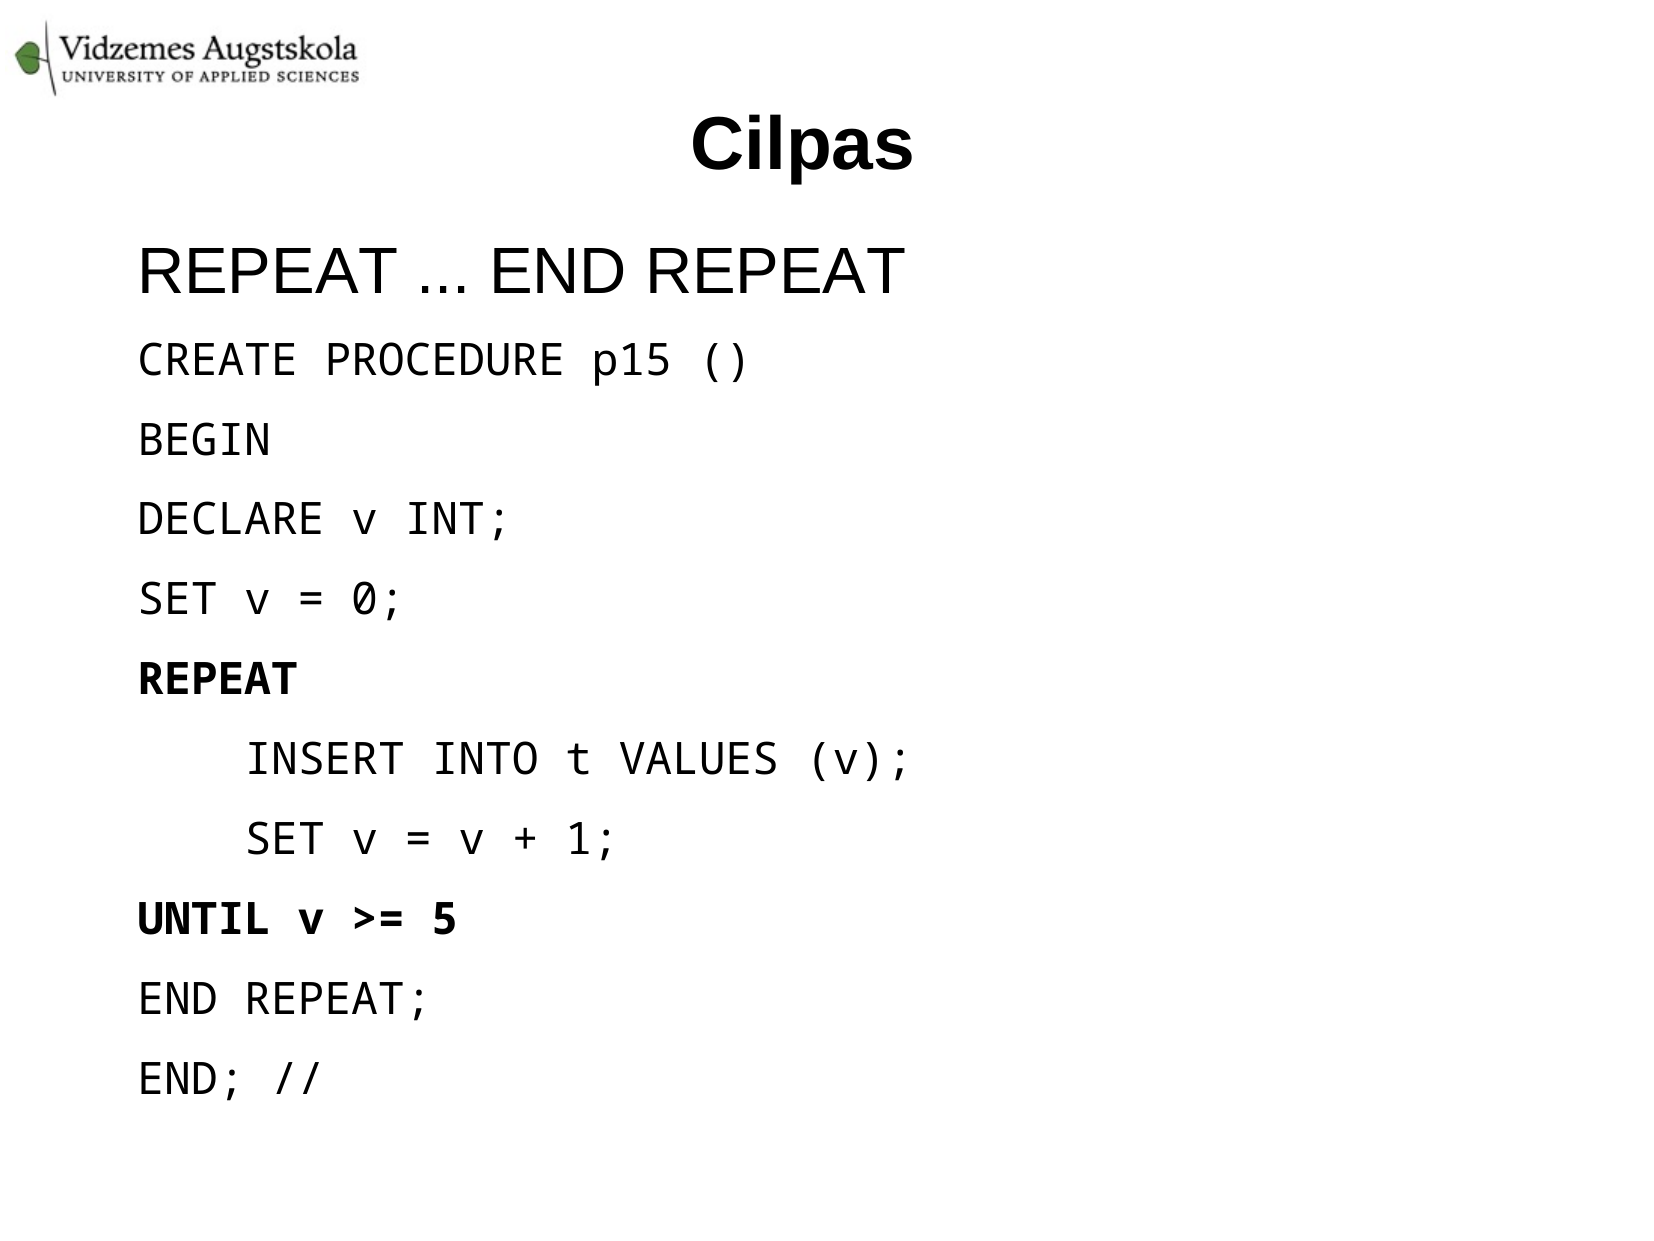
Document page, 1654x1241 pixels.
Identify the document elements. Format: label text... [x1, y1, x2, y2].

list REPEAT ... END REPEAT CREATE PROCEDURE p15 () BEGIN DECLARE v INT; SET v = 0; REPEAT INSERT INTO t VALUES (v); SET v = v + 1; UNTIL v >= 5 END REPEAT; END; // [82, 236, 1569, 1107]
picture [5, 2, 368, 113]
title Cilpas [94, 103, 1512, 188]
